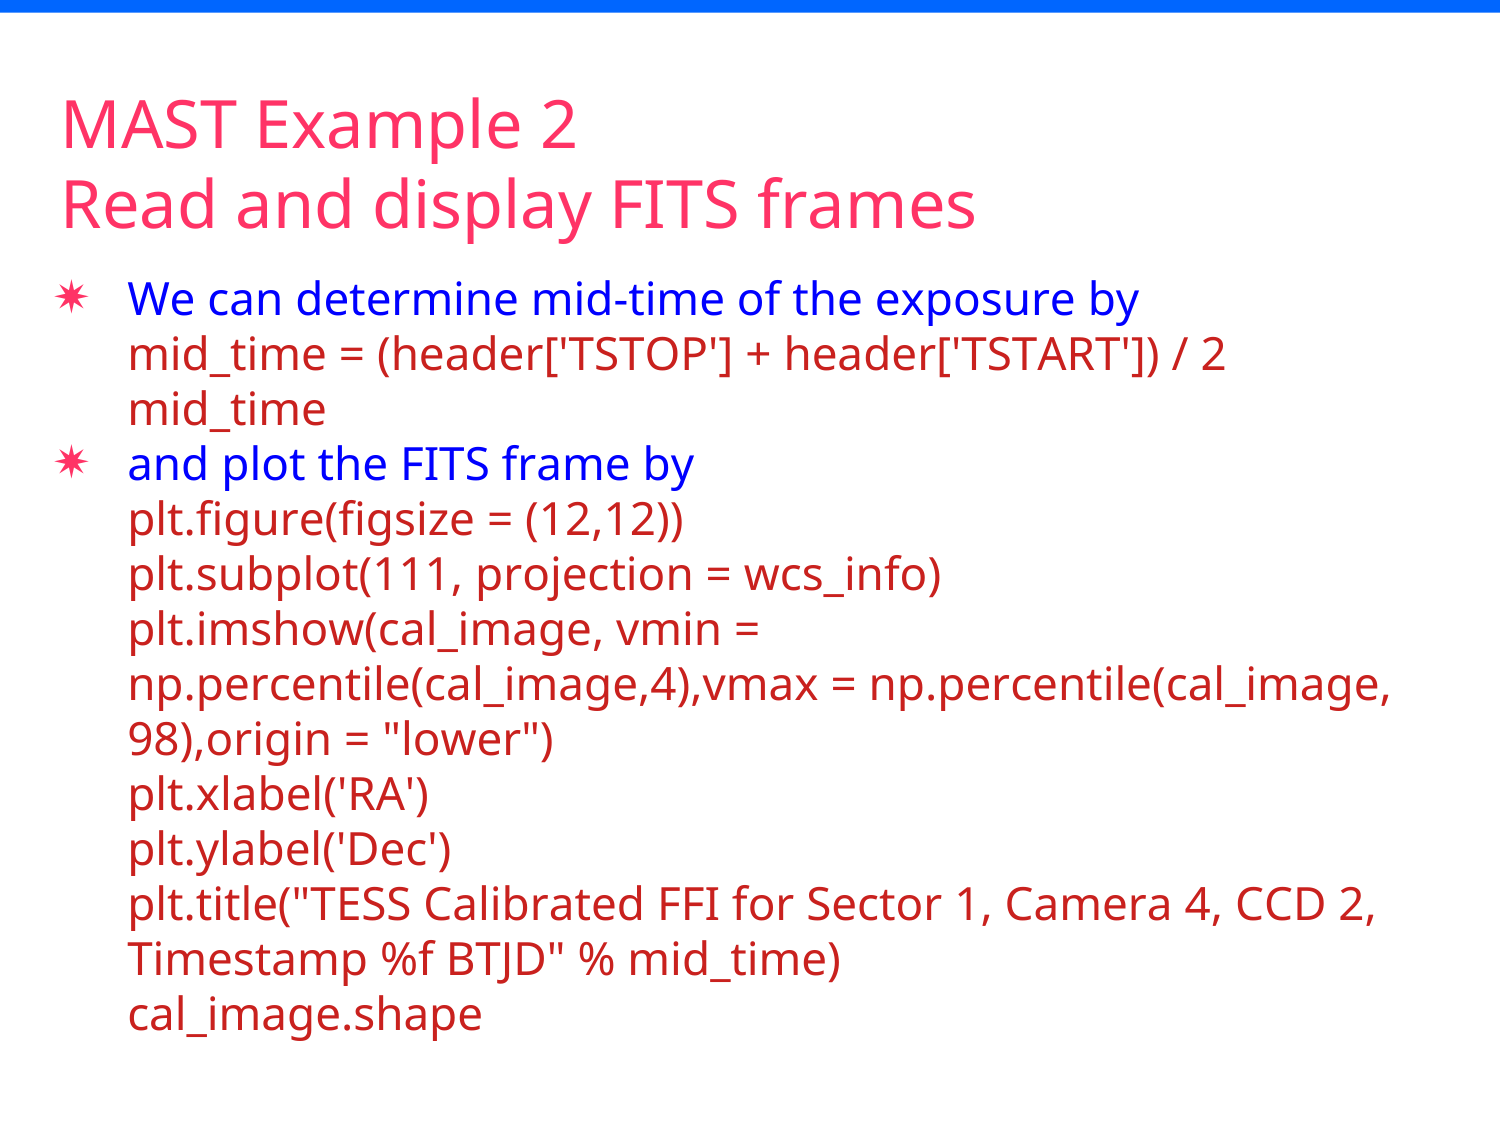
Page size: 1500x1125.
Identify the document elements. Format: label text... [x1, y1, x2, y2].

text_box We can determine mid-time of the exposure by mid_time = (header['TSTOP'] + header['TSTART']) / 2 mid_time and plot the FITS frame by plt.figure(figsize = (12,12)) plt.subplot(111, projection = wcs_info) plt.imshow(cal_image, vmin = np.percentile(cal_image,4),vmax = np.percentile(cal_image, 98),origin = "lower") plt.xlabel('RA') plt.ylabel('Dec') plt.title("TESS Calibrated FFI for Sector 1, Camera 4, CCD 2, Timestamp %f BTJD" % mid_time) cal_image.shape [37, 262, 1463, 1048]
text_box MAST Example 2 Read and display FITS frames [45, 75, 1051, 250]
